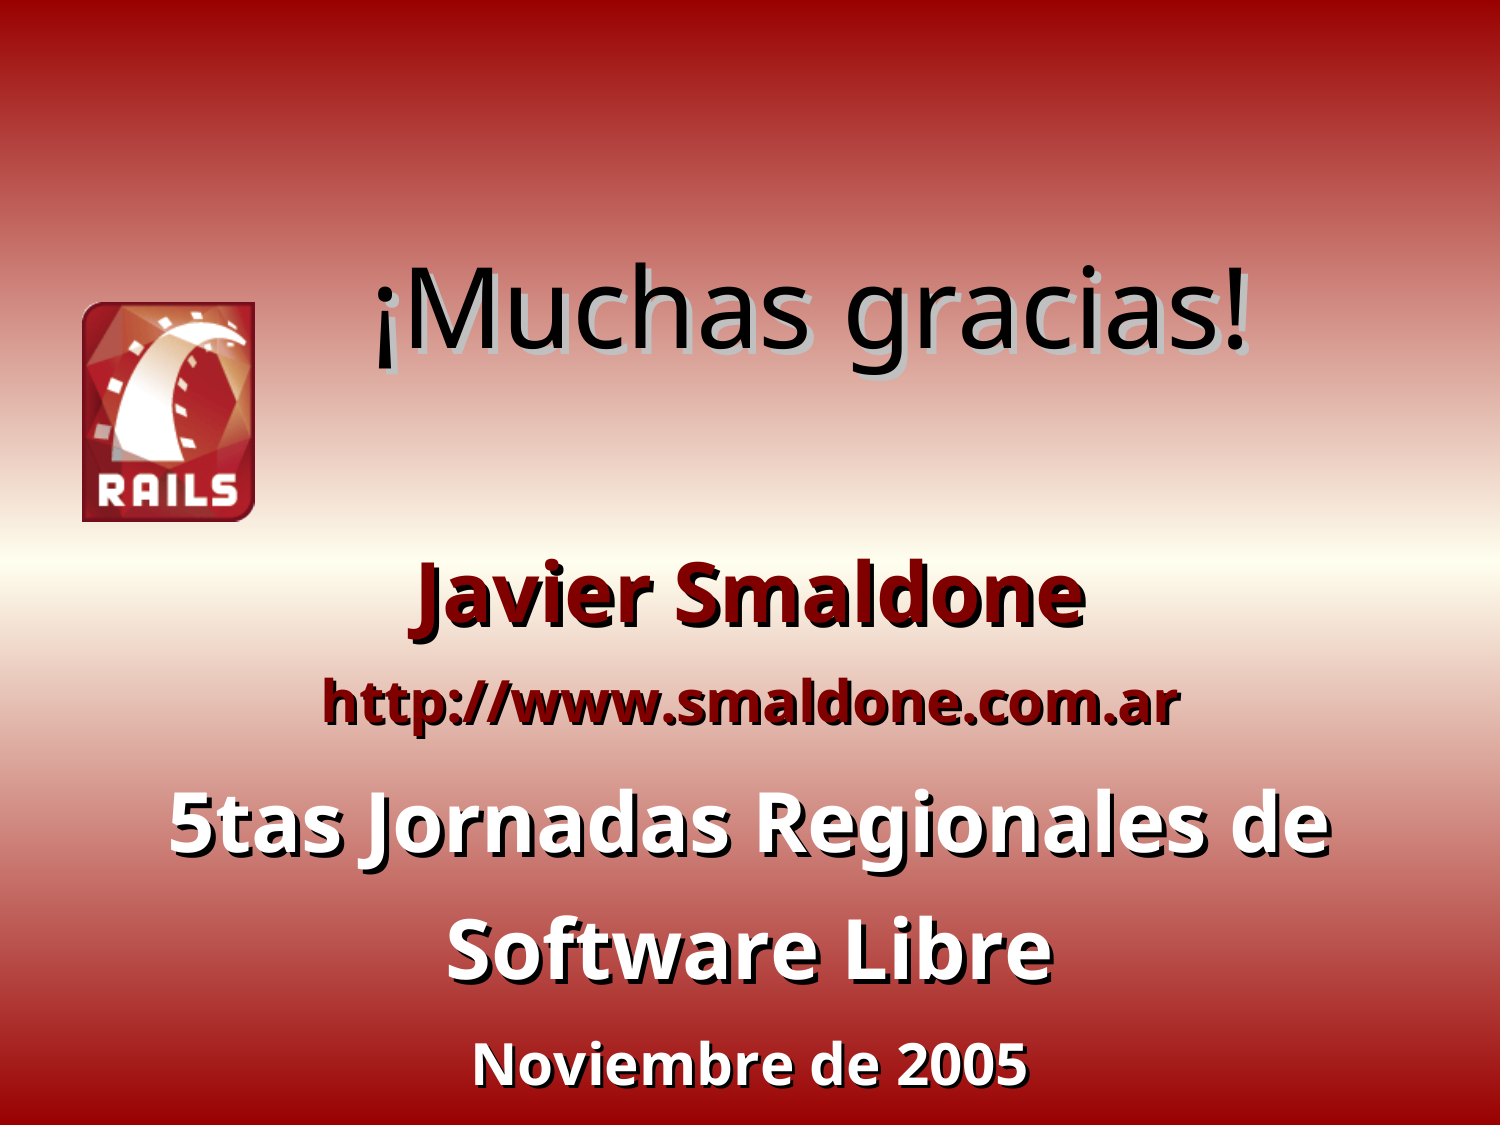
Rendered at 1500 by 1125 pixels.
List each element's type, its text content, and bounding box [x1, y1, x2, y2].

text_box Javier Smaldone http://www.smaldone.com.ar 5tas Jornadas Regionales de Software Libre Noviembre de 2005 Rosario, Santa Fe, Argentina [15, 526, 1485, 1125]
title ¡Muchas gracias! [229, 155, 1393, 456]
picture [82, 302, 255, 522]
